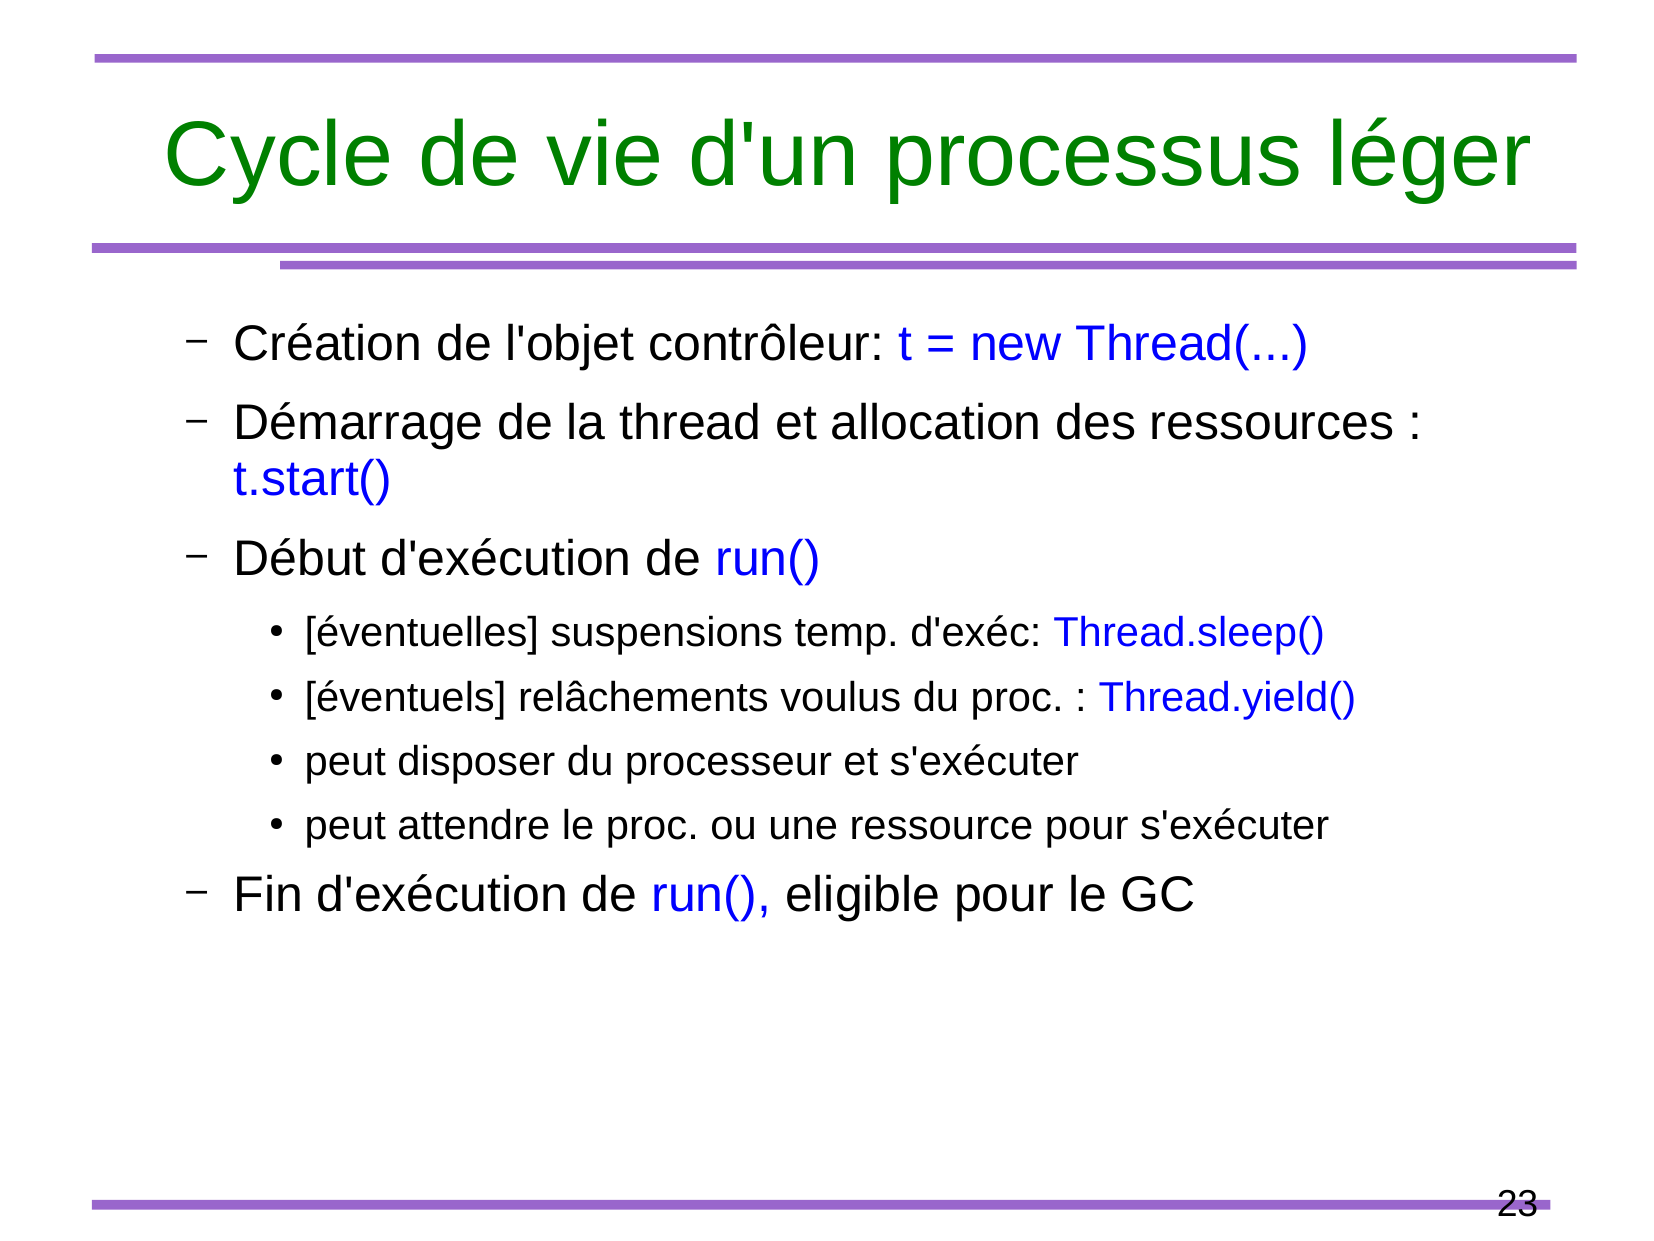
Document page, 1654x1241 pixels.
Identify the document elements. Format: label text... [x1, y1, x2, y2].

title Cycle de vie d'un processus léger [121, 49, 1534, 257]
list Création de l'objet contrôleur: t = new Thread(...) Démarrage de la thread et allocation des ressources : t.start() Début d'exécution de run() [éventuelles] suspensions temp. d'exéc: Thread.sleep() [éventuels] relâchements voulus du proc. : Thread.yield() peut disposer du processeur et s'exécuter peut attendre le proc. ou une ressource pour s'exécuter Fin d'exécution de run(), eligible pour le GC [92, 315, 1563, 1086]
